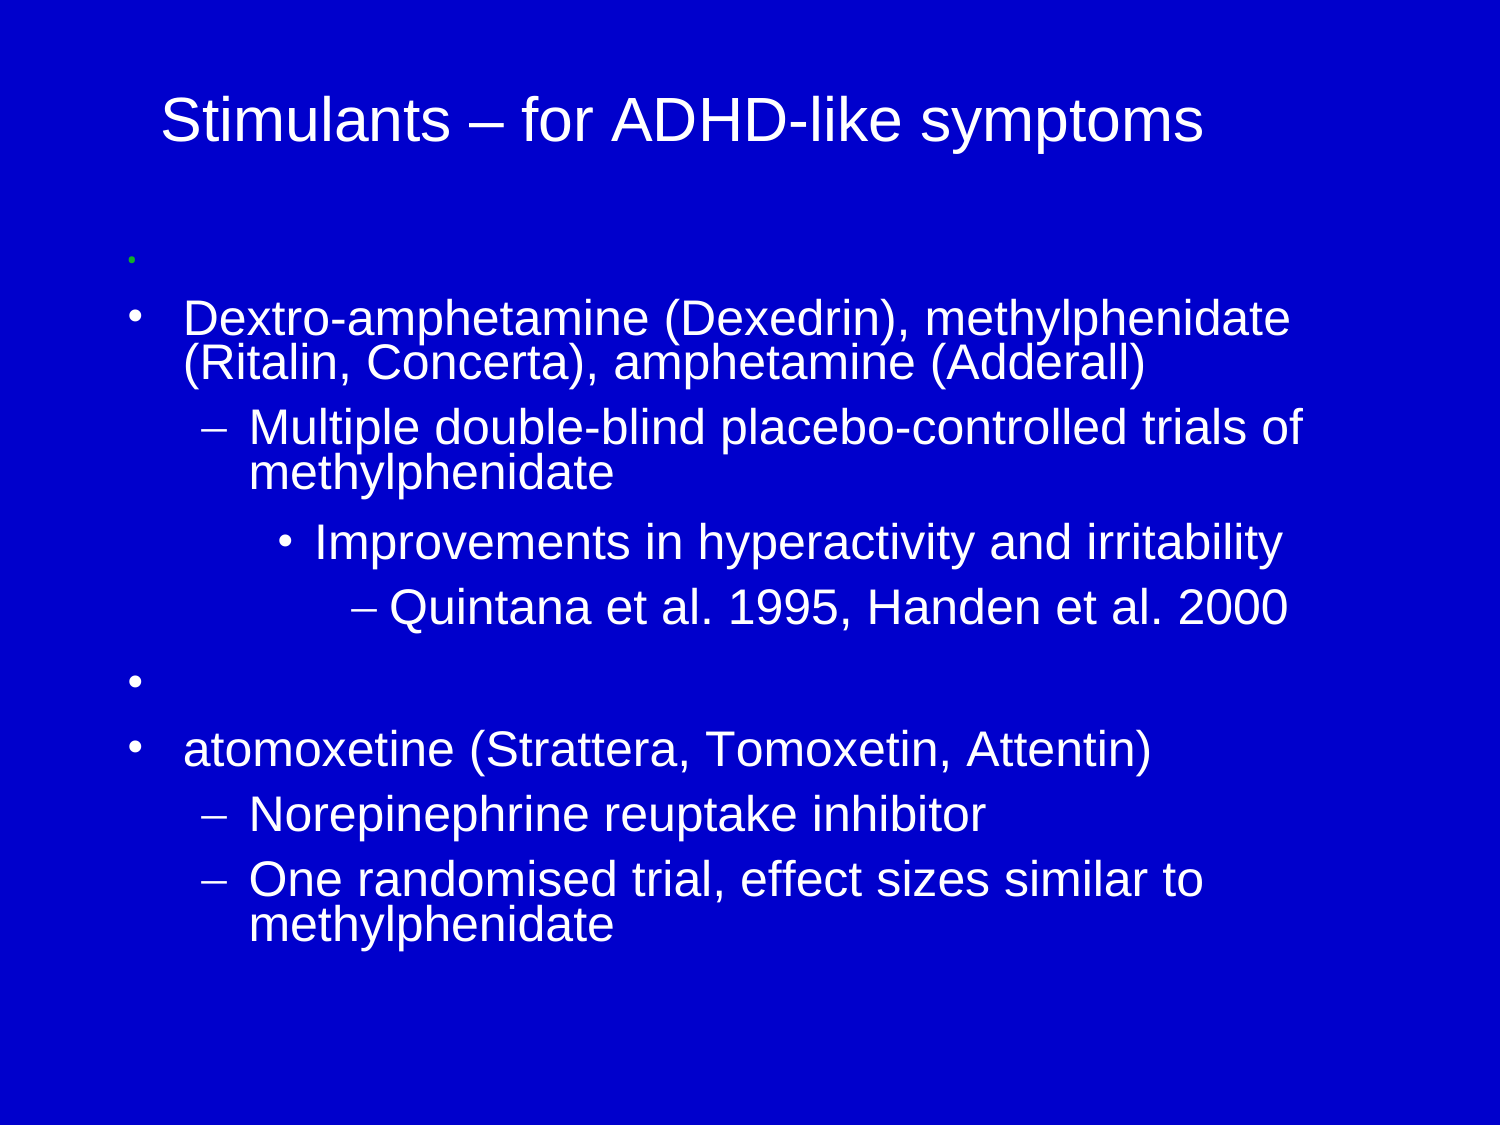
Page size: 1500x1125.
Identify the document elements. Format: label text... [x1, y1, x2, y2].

list [233, 281, 1434, 1032]
list Dextro-amphetamine (Dexedrin), methylphenidate (Ritalin, Concerta), amphetamine (Adderall) Multiple double-blind placebo-controlled trials of methylphenidate Improvements in hyperactivity and irritability Quintana et al. 1995, Handen et al. 2000 atomoxetine (Strattera, Tomoxetin, Attentin) Norepinephrine reuptake inhibitor One randomised trial, effect sizes similar to methylphenidate [112, 232, 1388, 990]
title Stimulants – for ADHD-like symptoms [71, 32, 1295, 193]
